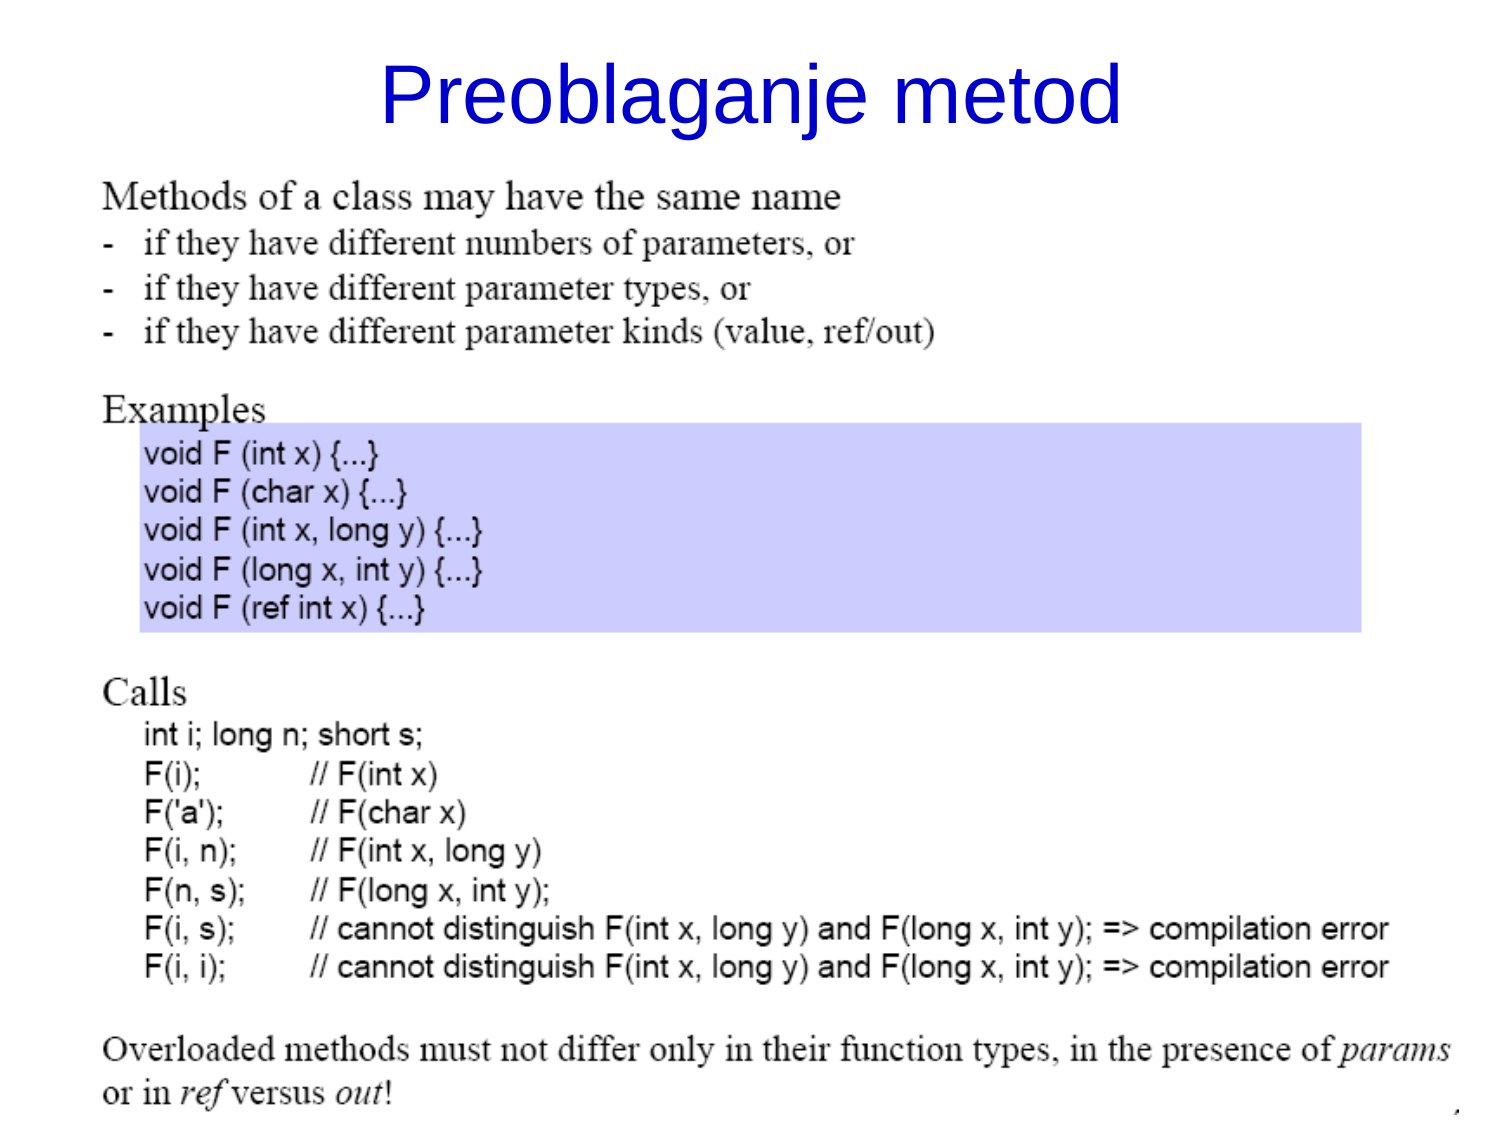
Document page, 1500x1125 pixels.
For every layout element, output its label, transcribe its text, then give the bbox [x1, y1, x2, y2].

title Preoblaganje metod [76, 30, 1427, 149]
text_box [76, 177, 1459, 1115]
